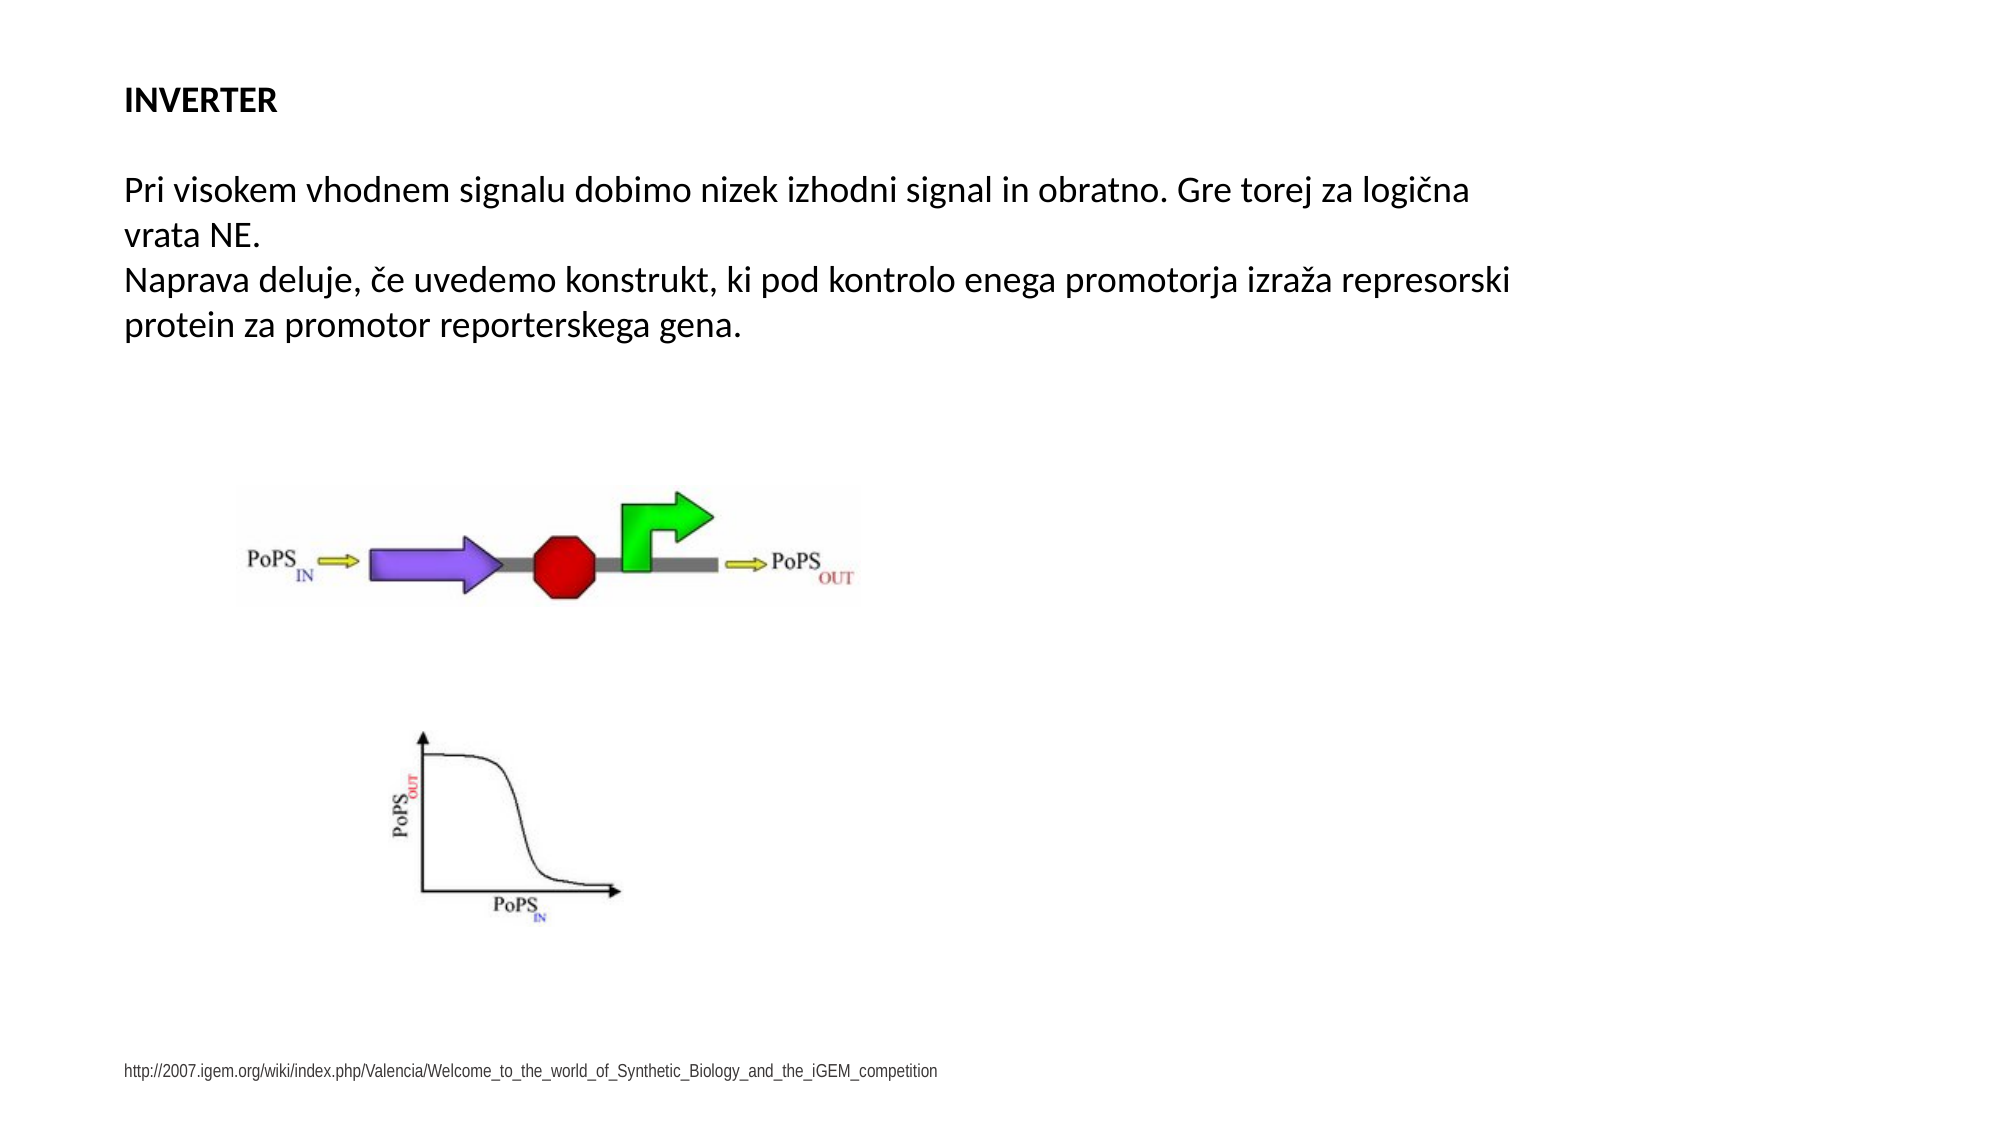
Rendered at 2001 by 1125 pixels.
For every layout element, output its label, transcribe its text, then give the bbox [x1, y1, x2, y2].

text_box INVERTER Pri visokem vhodnem signalu dobimo nizek izhodni signal in obratno. Gre torej za logična vrata NE. Naprava deluje, če uvedemo konstrukt, ki pod kontrolo enega promotorja izraža represorski protein za promotor reporterskega gena. [109, 67, 1568, 353]
picture [388, 730, 624, 928]
text_box http://2007.igem.org/wiki/index.php/Valencia/Welcome_to_the_world_of_Synthetic_Biology_and_the_iGEM_competition [109, 1051, 976, 1089]
picture [236, 485, 861, 607]
